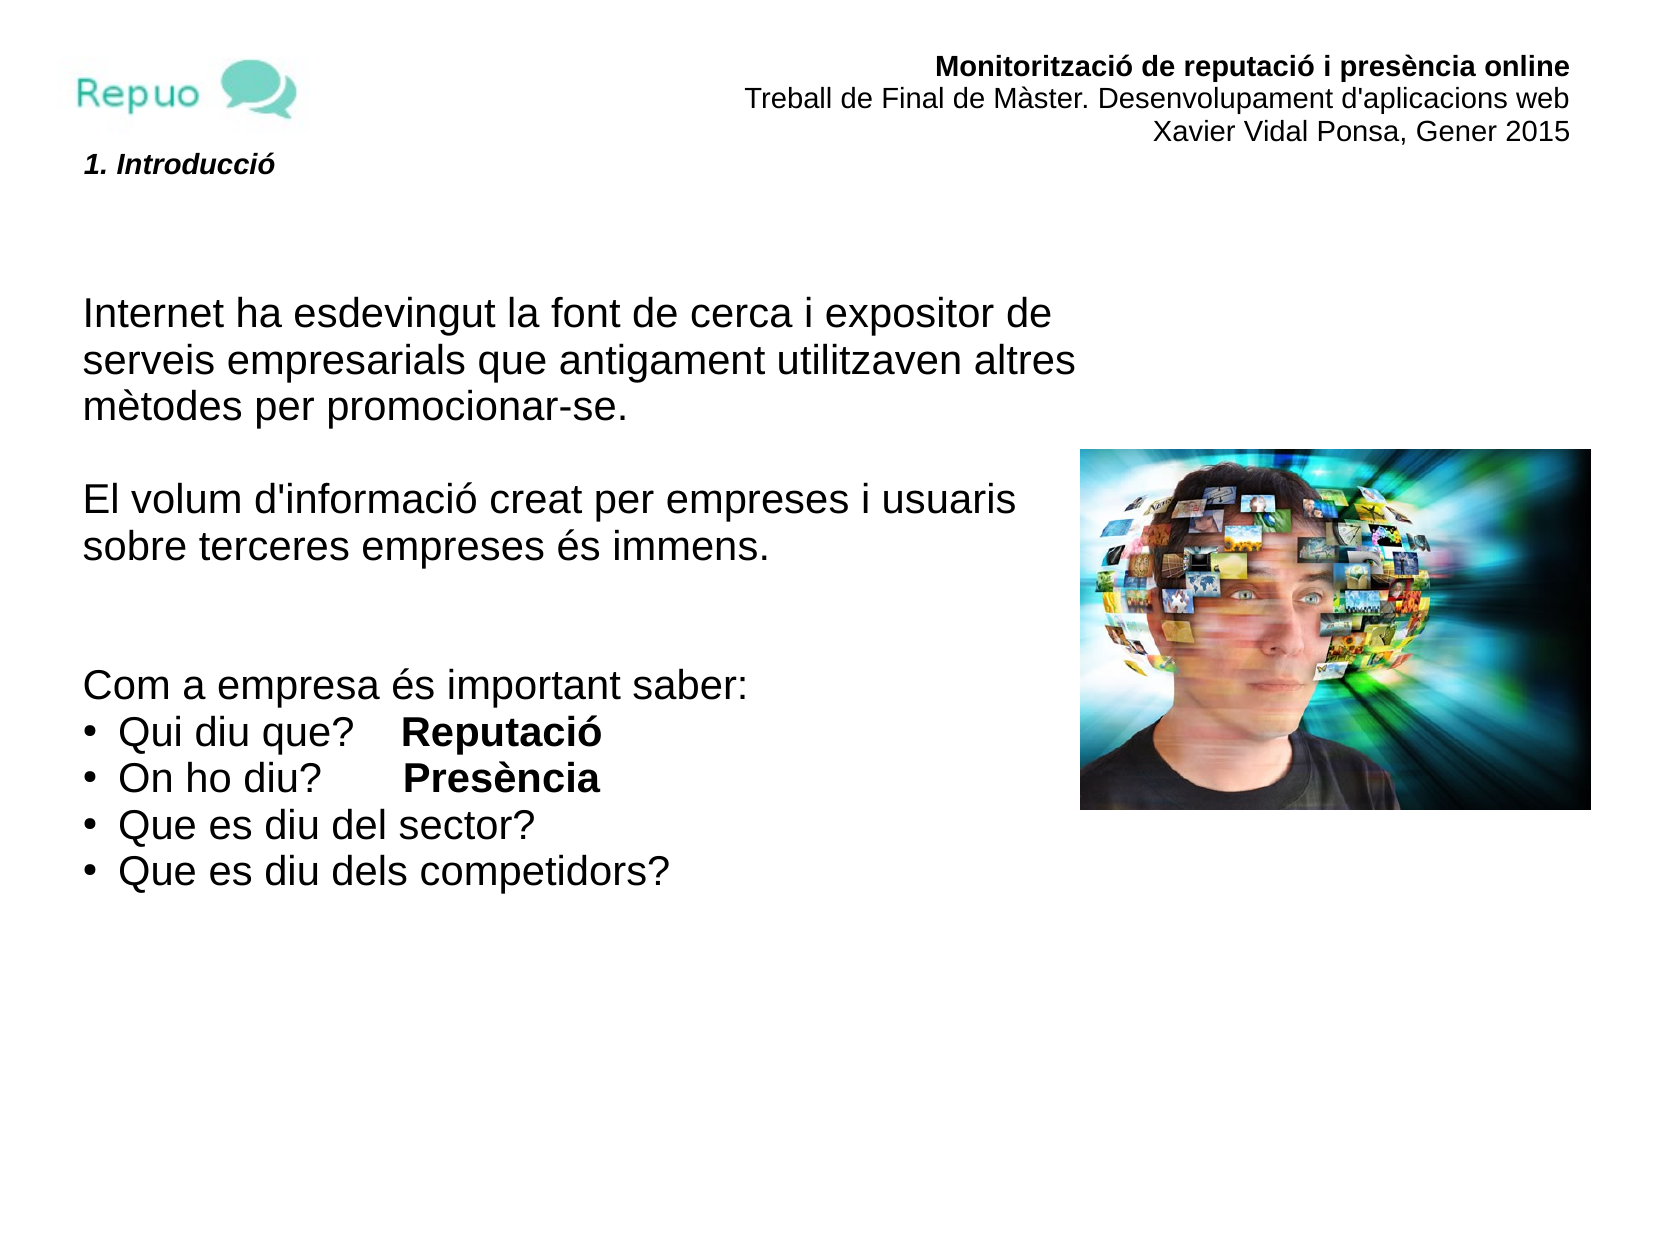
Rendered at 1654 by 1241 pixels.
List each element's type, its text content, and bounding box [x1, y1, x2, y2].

picture [1432, 449, 1447, 454]
picture [1425, 451, 1431, 460]
picture [1080, 449, 1591, 811]
subtitle Internet ha esdevingut la font de cerca i expositor de serveis empresarials que antigament utilitzaven altres mètodes per promocionar-se. El volum d'informació creat per empreses i usuaris sobre terceres empreses és immens. Com a empresa és important saber: Qui diu que? Reputació On ho diu? Presència Que es diu del sector? Que es diu dels competidors? [82, 290, 1081, 1010]
picture [1448, 449, 1457, 455]
title Monitorització de reputació i presència online Treball de Final de Màster. Desenvolupament d'aplicacions web Xavier Vidal Ponsa, Gener 2015 1. Introducció [82, 49, 1571, 215]
picture [58, 32, 309, 150]
